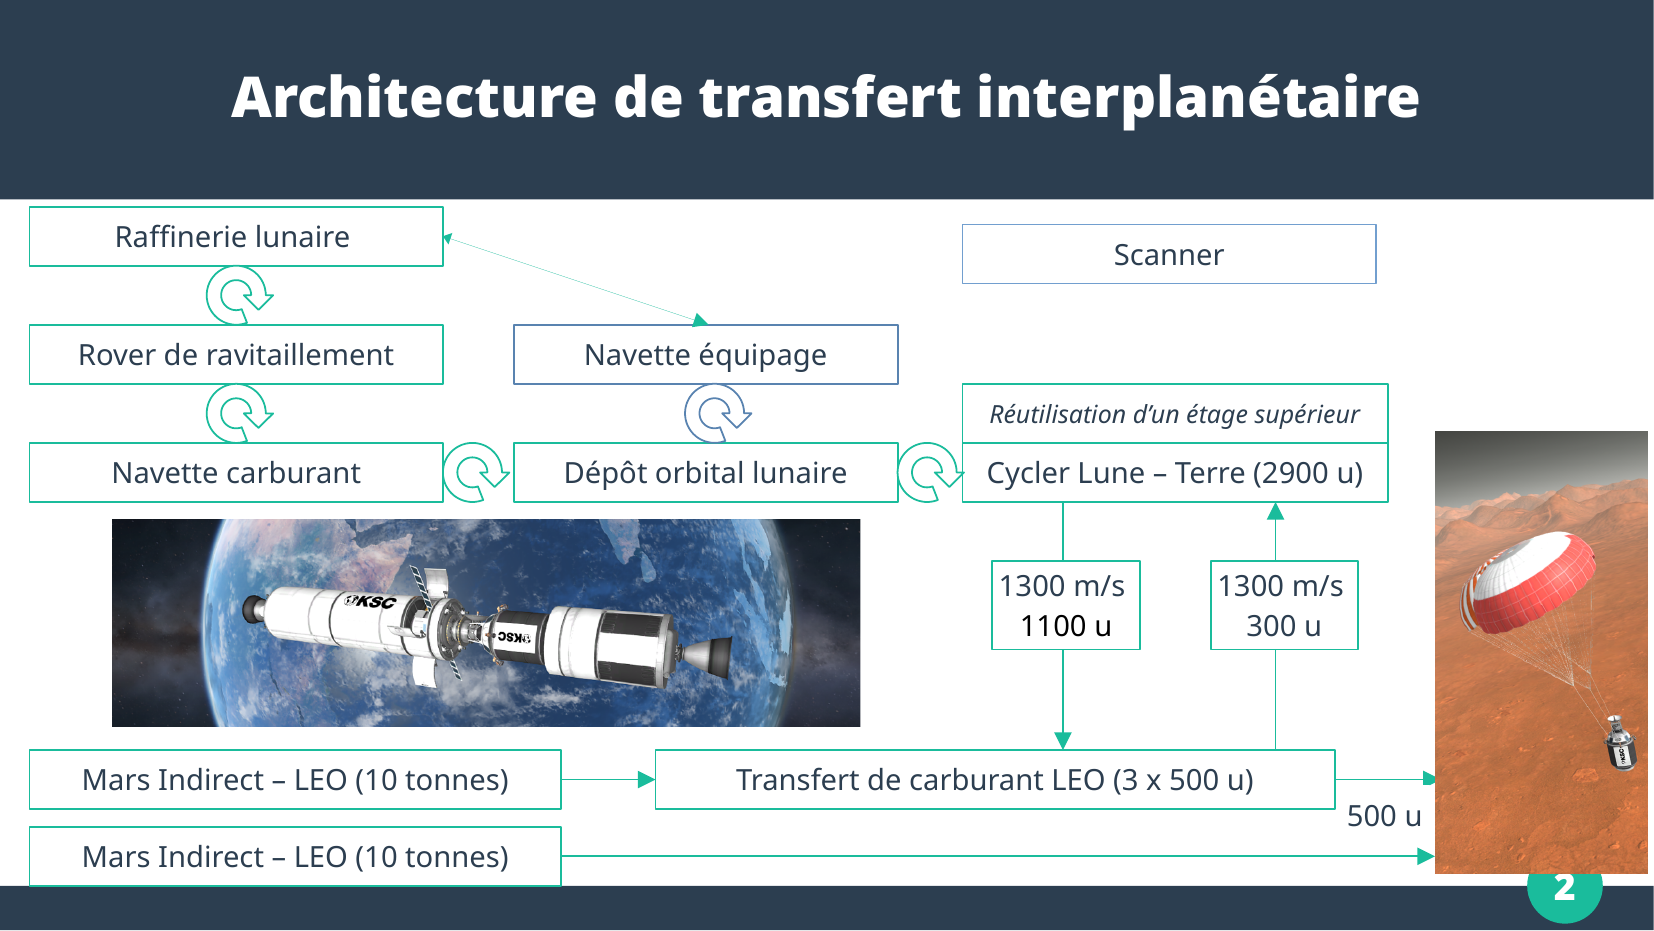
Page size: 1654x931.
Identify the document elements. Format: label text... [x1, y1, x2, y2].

text_box Mars Indirect – LEO (10 tonnes) [29, 750, 562, 810]
text_box Navette équipage [513, 324, 898, 384]
text_box Raffinerie lunaire [29, 206, 443, 266]
picture [1435, 431, 1648, 875]
text_box Réutilisation d’un étage supérieur [962, 383, 1388, 443]
text_box Scanner [962, 224, 1376, 284]
text_box Rover de ravitaillement [29, 324, 443, 384]
title Architecture de transfert interplanétaire [59, 37, 1595, 156]
text_box [442, 442, 510, 502]
text_box 500 u [1340, 785, 1430, 845]
text_box [206, 383, 274, 443]
text_box [685, 383, 752, 443]
text_box Transfert de carburant LEO (3 x 500 u) [655, 750, 1335, 810]
text_box [897, 442, 965, 502]
text_box Cycler Lune – Terre (2900 u) [962, 443, 1388, 503]
text_box Dépôt orbital lunaire [513, 442, 898, 502]
text_box 1300 m/s 300 u [1210, 561, 1359, 650]
text_box Navette carburant [29, 442, 443, 502]
picture [112, 519, 861, 727]
text_box [206, 265, 274, 325]
text_box 1300 m/s 1100 u [992, 561, 1140, 650]
text_box Mars Indirect – LEO (10 tonnes) [29, 826, 562, 886]
